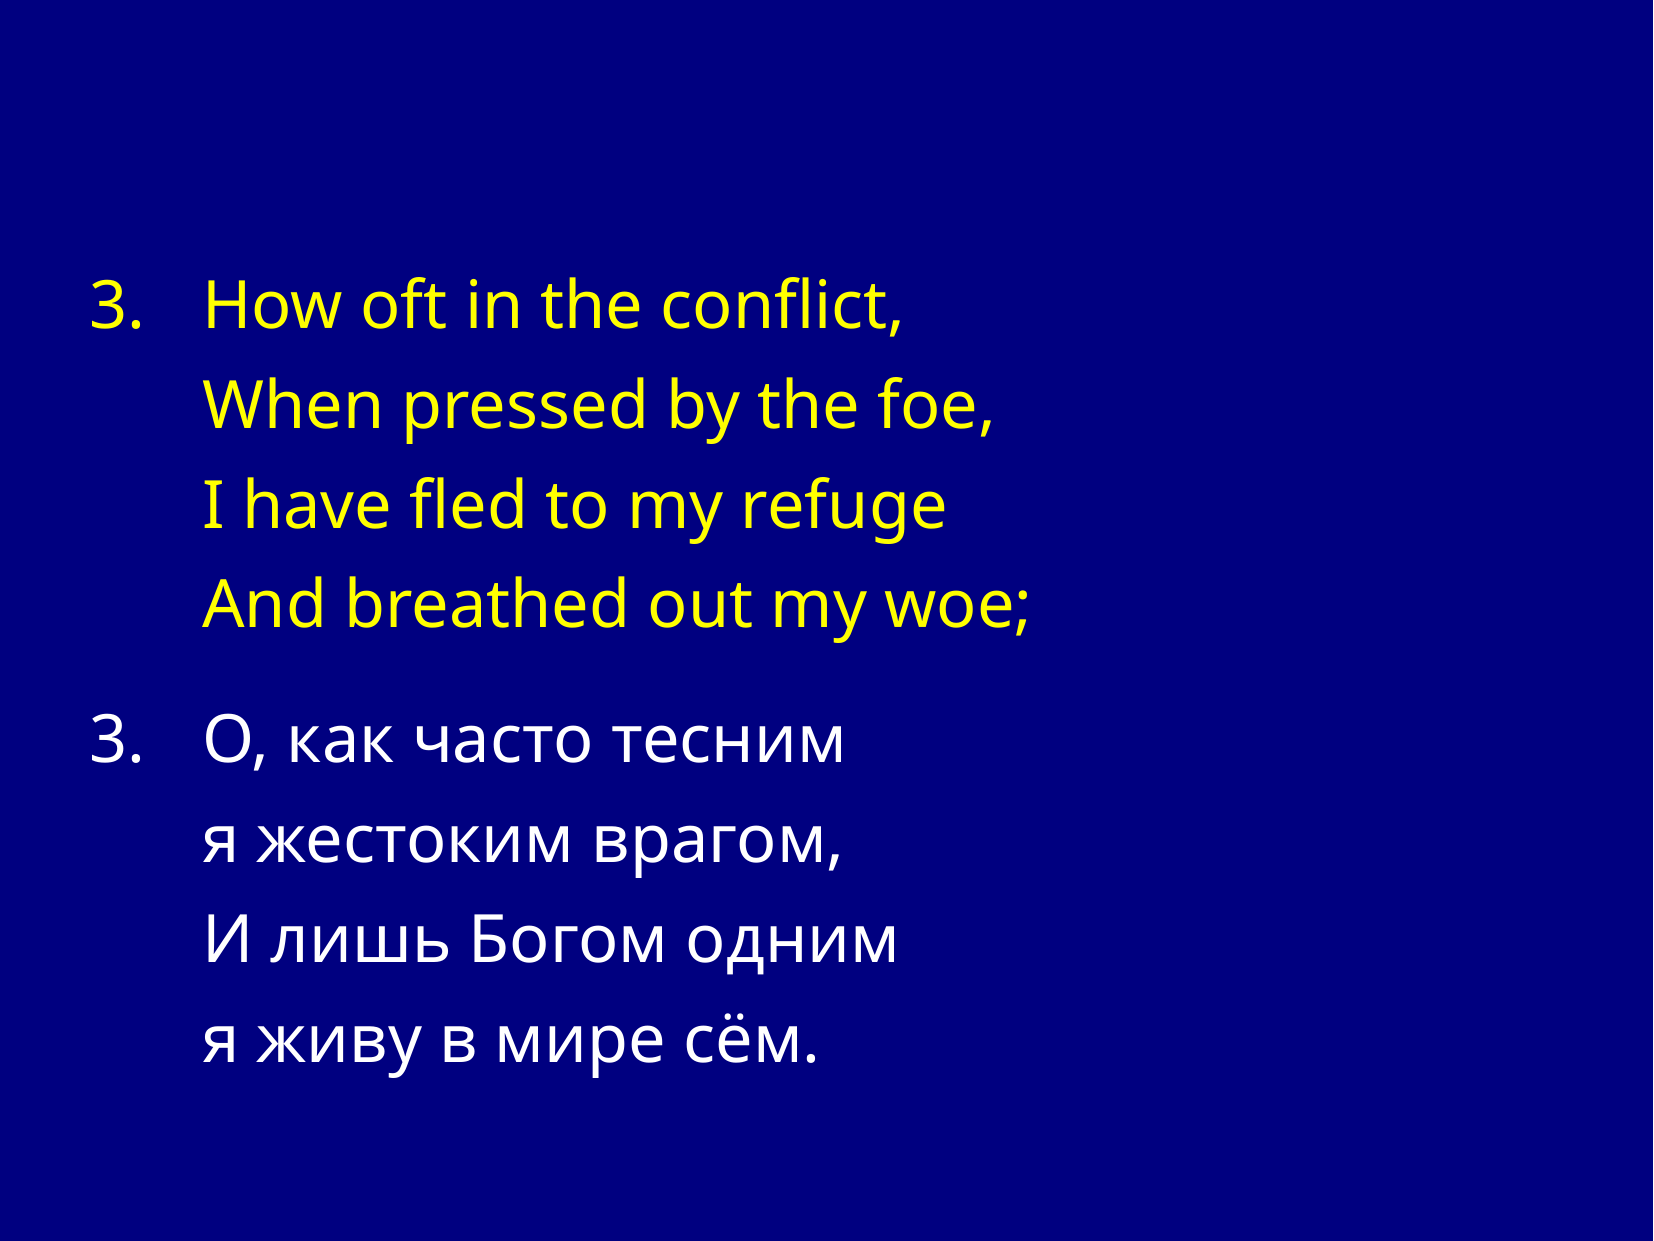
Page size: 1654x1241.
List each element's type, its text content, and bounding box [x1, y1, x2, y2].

text_box 3. How oft in the conflict, When pressed by the foe, I have fled to my refuge And breathed out my woe; [75, 150, 1576, 638]
text_box 3. О, как часто тесним я жестоким врагом, И лишь Богом одним я живу в мире сём. [75, 675, 1576, 1163]
